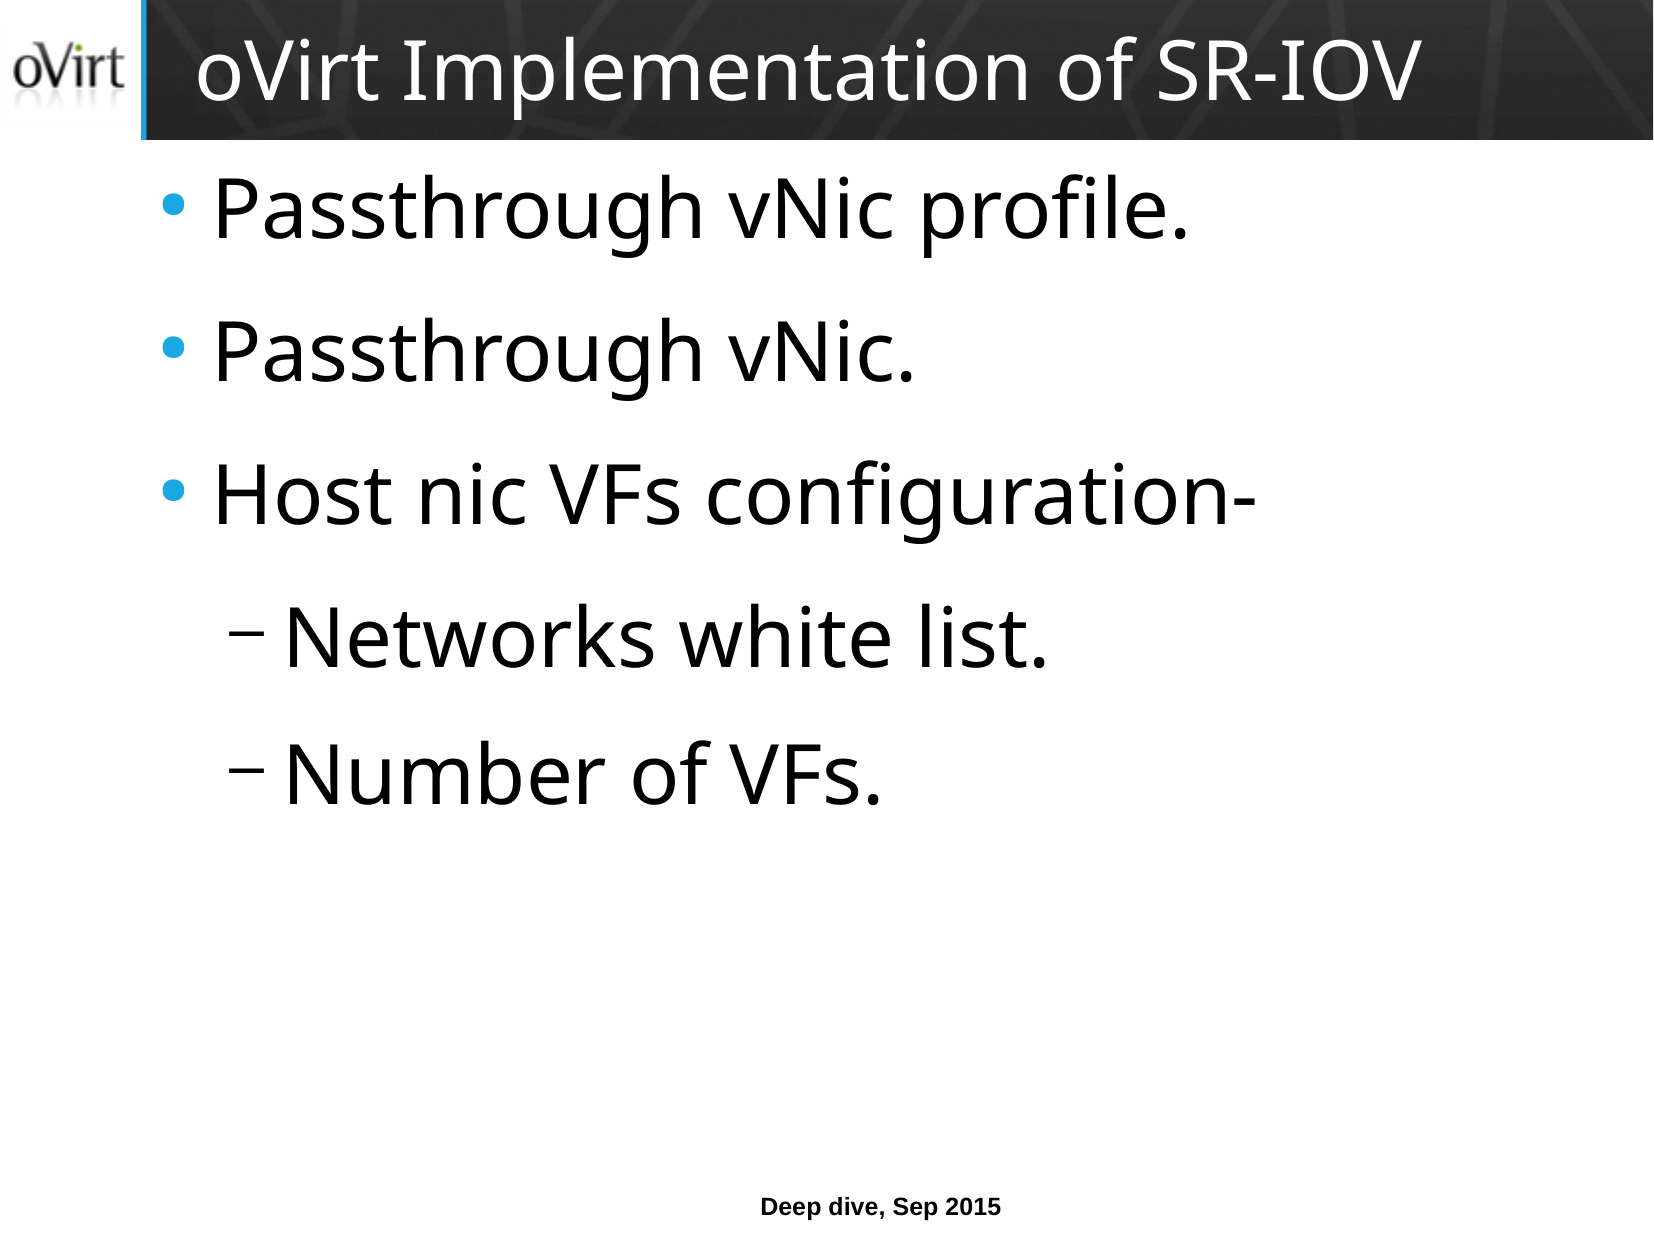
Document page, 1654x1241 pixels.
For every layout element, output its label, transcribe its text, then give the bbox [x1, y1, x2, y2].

title oVirt Implementation of SR-IOV [164, 12, 1653, 125]
picture [0, 0, 1654, 140]
list Passthrough vNic profile. Passthrough vNic. Host nic VFs configuration- Networks white list. Number of VFs. [140, 150, 1629, 969]
